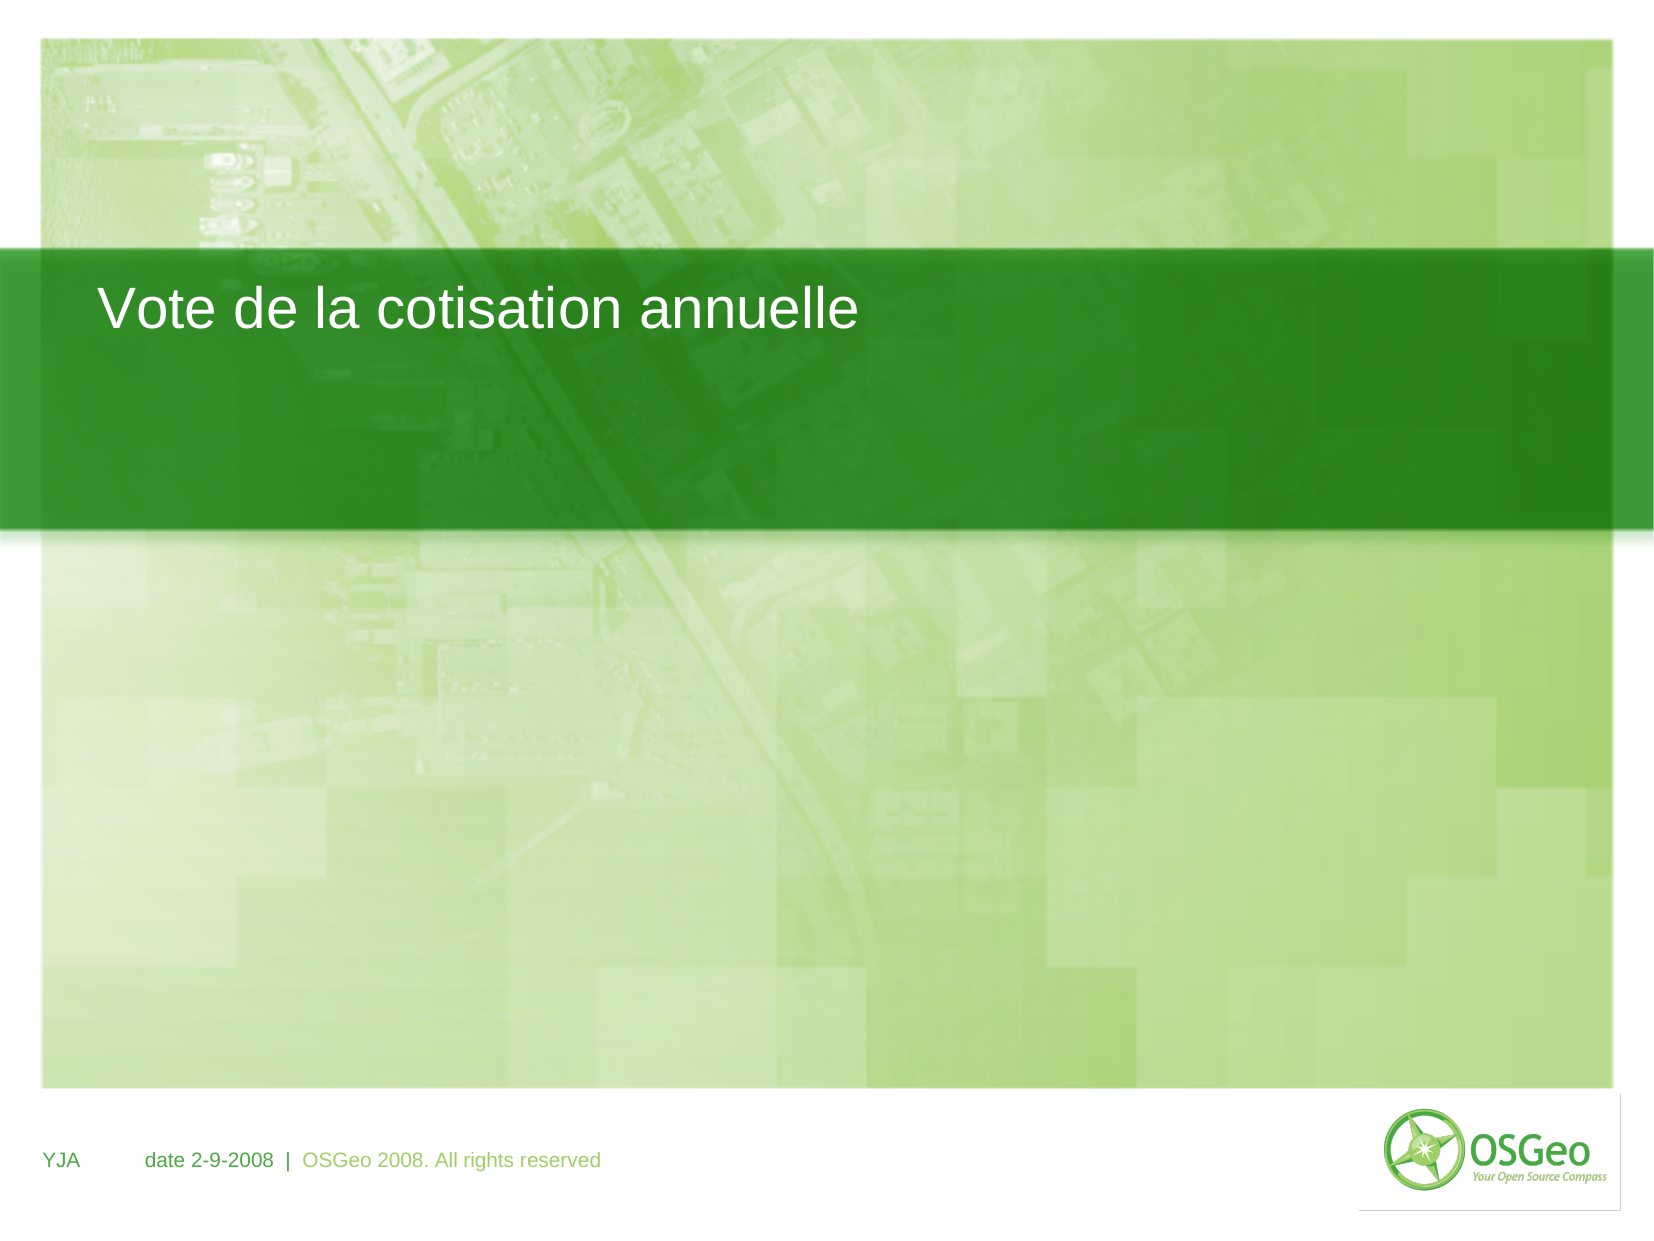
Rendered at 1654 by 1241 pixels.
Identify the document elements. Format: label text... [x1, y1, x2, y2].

picture [0, 1, 1654, 1241]
text_box Vote de la cotisation annuelle [82, 268, 1530, 476]
